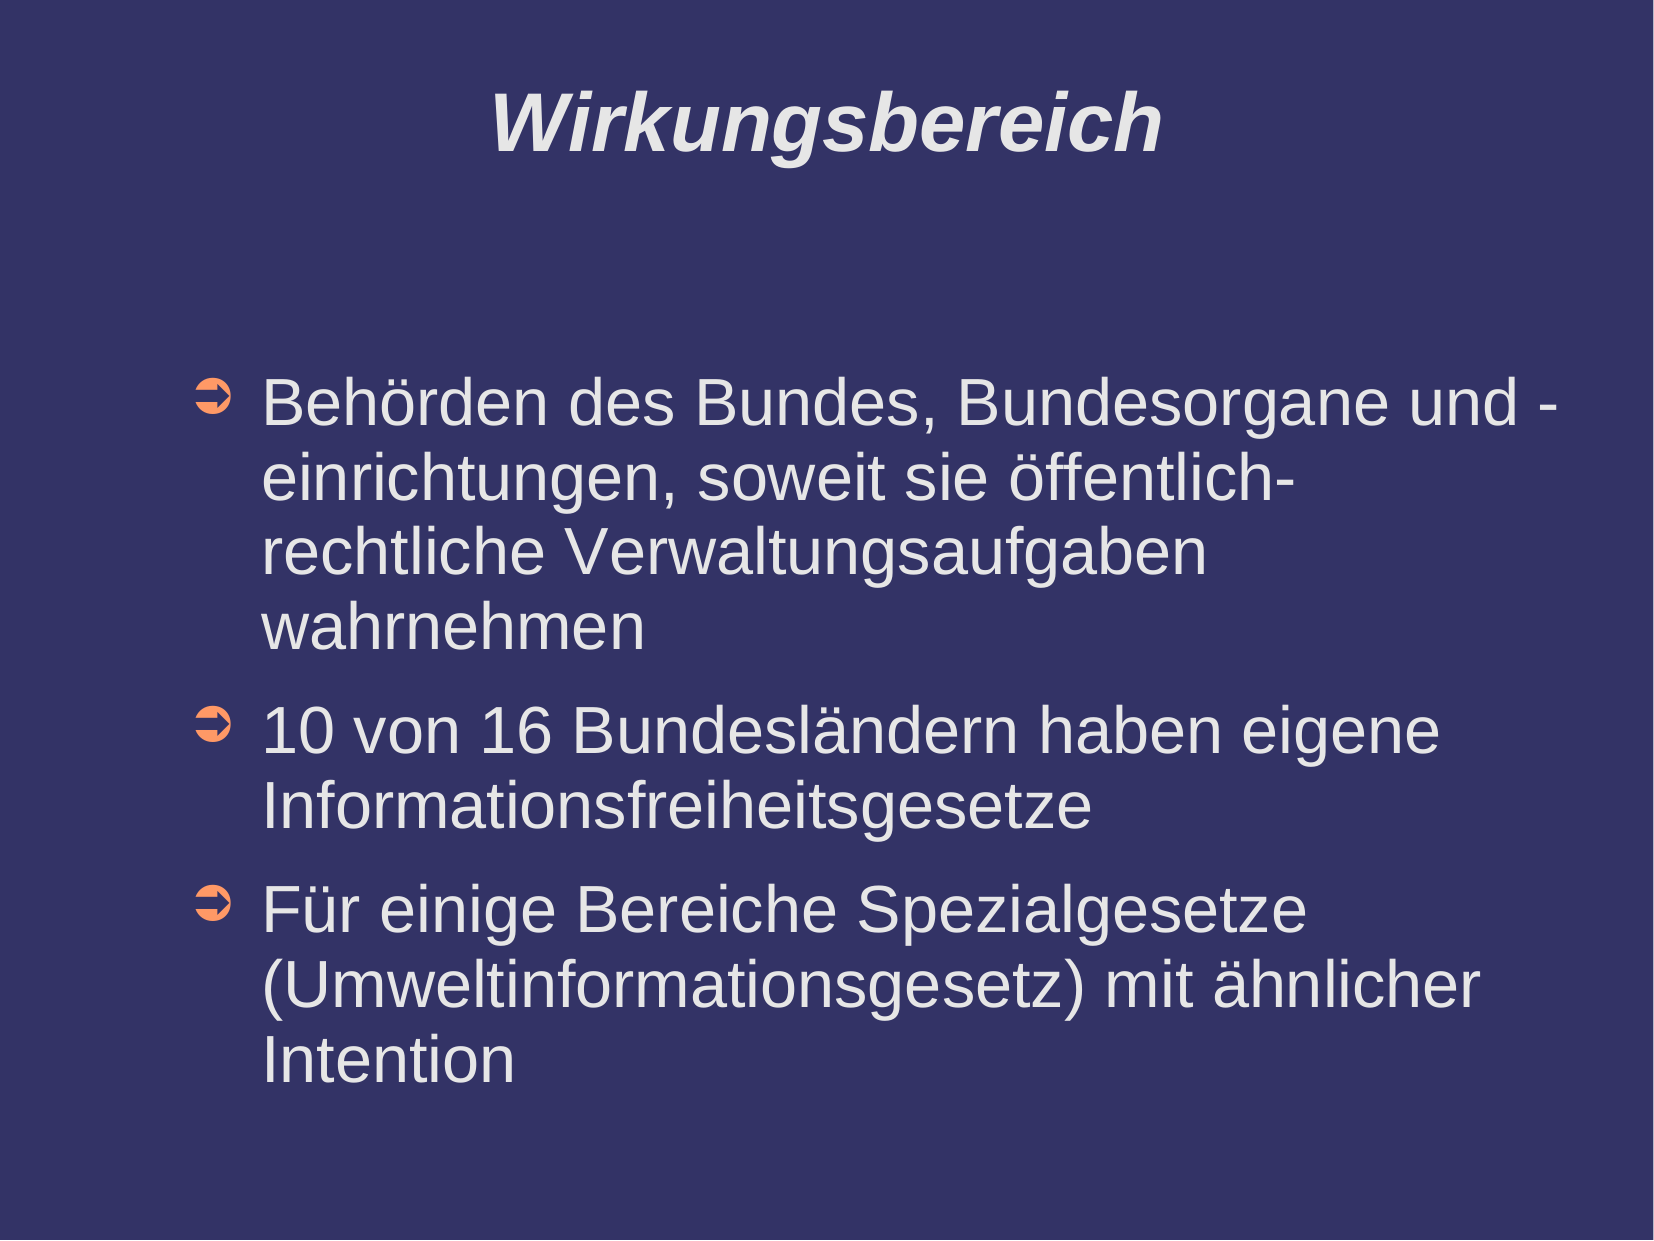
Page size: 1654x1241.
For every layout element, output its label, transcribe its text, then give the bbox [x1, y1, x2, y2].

title Wirkungsbereich [121, 19, 1534, 227]
list Behörden des Bundes, Bundesorgane und -einrichtungen, soweit sie öffentlich-rechtliche Verwaltungsaufgaben wahrnehmen 10 von 16 Bundesländern haben eigene Informationsfreiheitsgesetze Für einige Bereiche Spezialgesetze (Umweltinformationsgesetz) mit ähnlicher Intention [178, 364, 1570, 1147]
